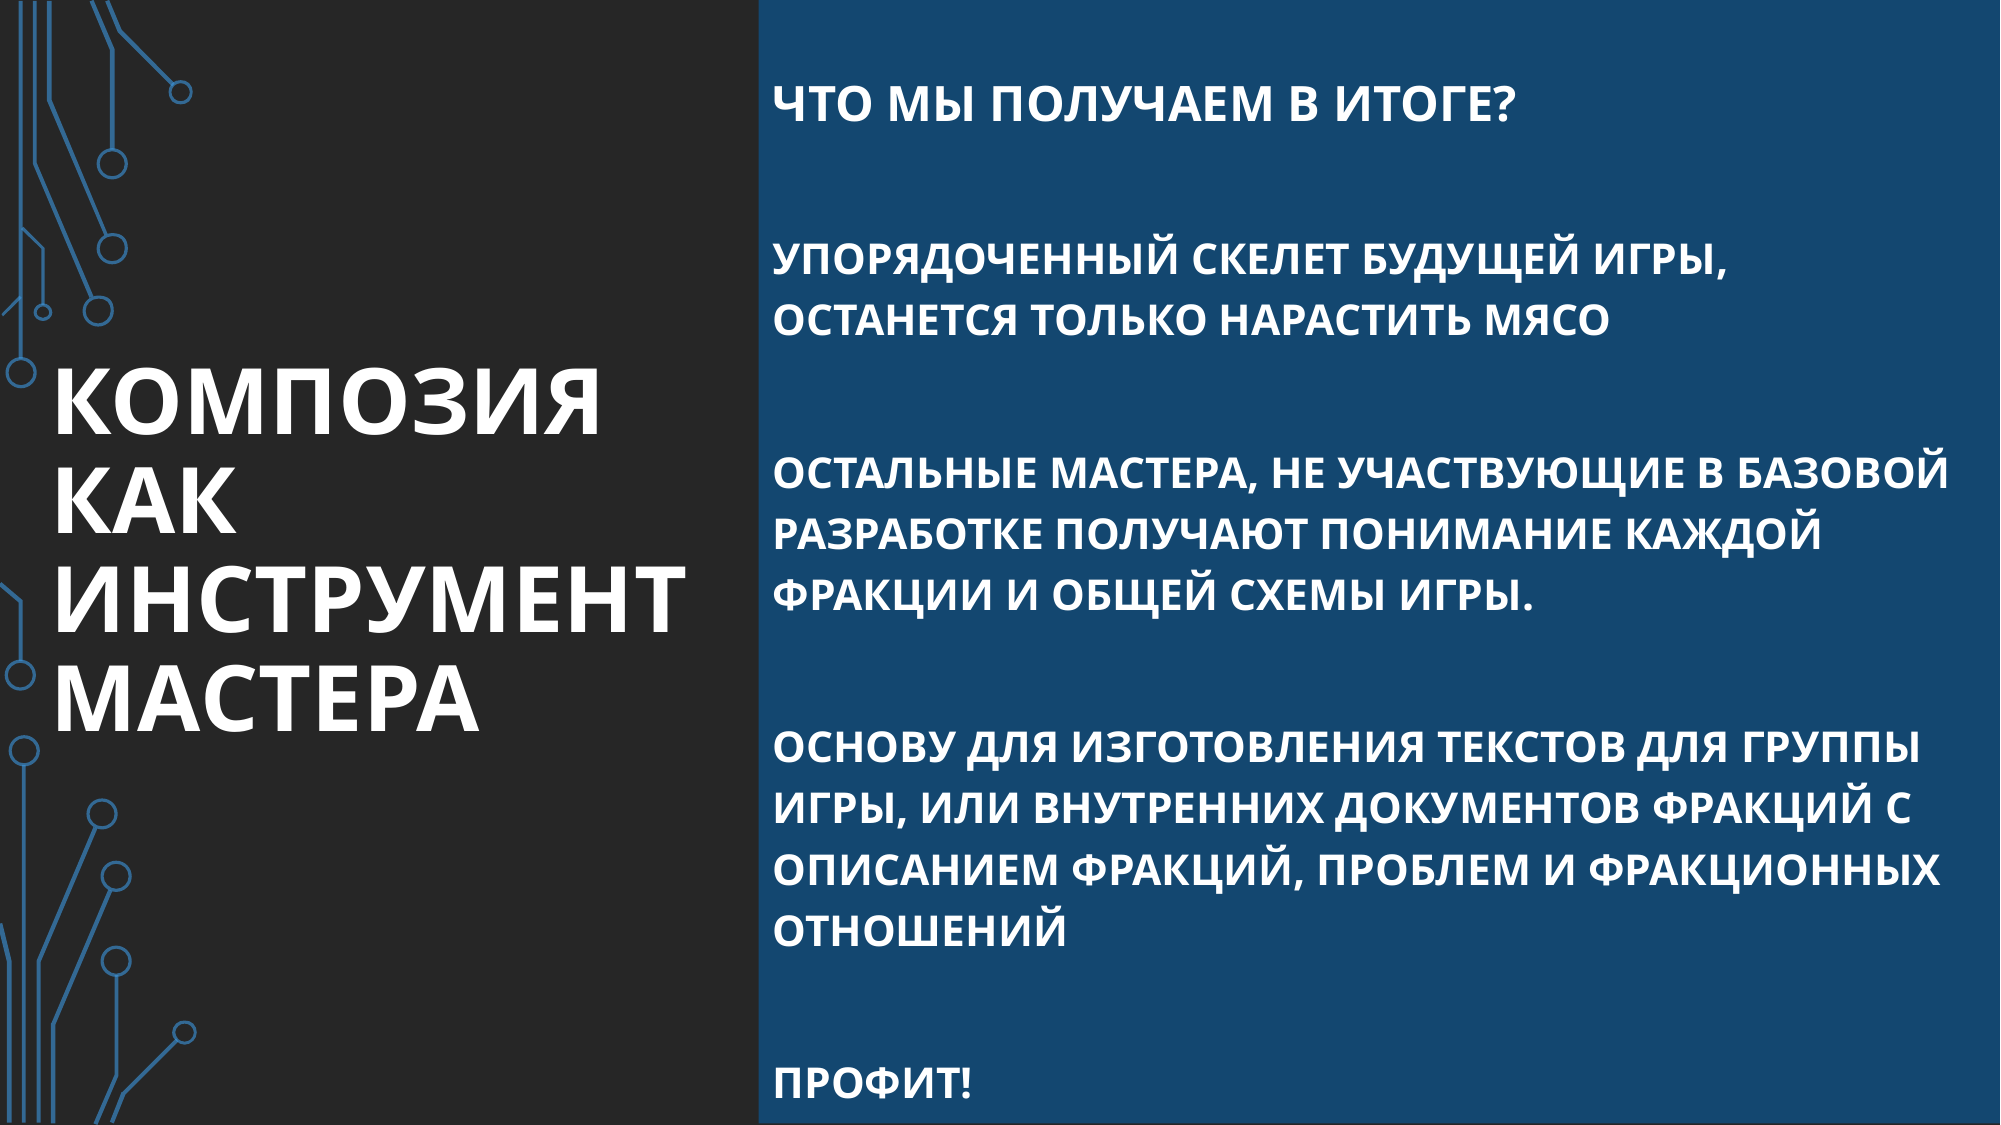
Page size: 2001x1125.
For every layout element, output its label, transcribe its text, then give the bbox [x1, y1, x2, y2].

text_box композИЯ КАК инструмент мастера [35, 0, 764, 1125]
text_box [0, 0, 35, 1125]
subtitle что мы получаем в итоге? Упорядоченный скелет будущей игры, Останется только нарастить мясо Остальные мастера, не участвующие в базовой разработке получают понимание каждой фракции и общей схемы игры. Основу для изготовления текстов для группы игры, или внутренних документов фракций с описанием фракций, проблем и фракционных отношений Профит! [764, 53, 1972, 1123]
text_box [764, 0, 2000, 1125]
